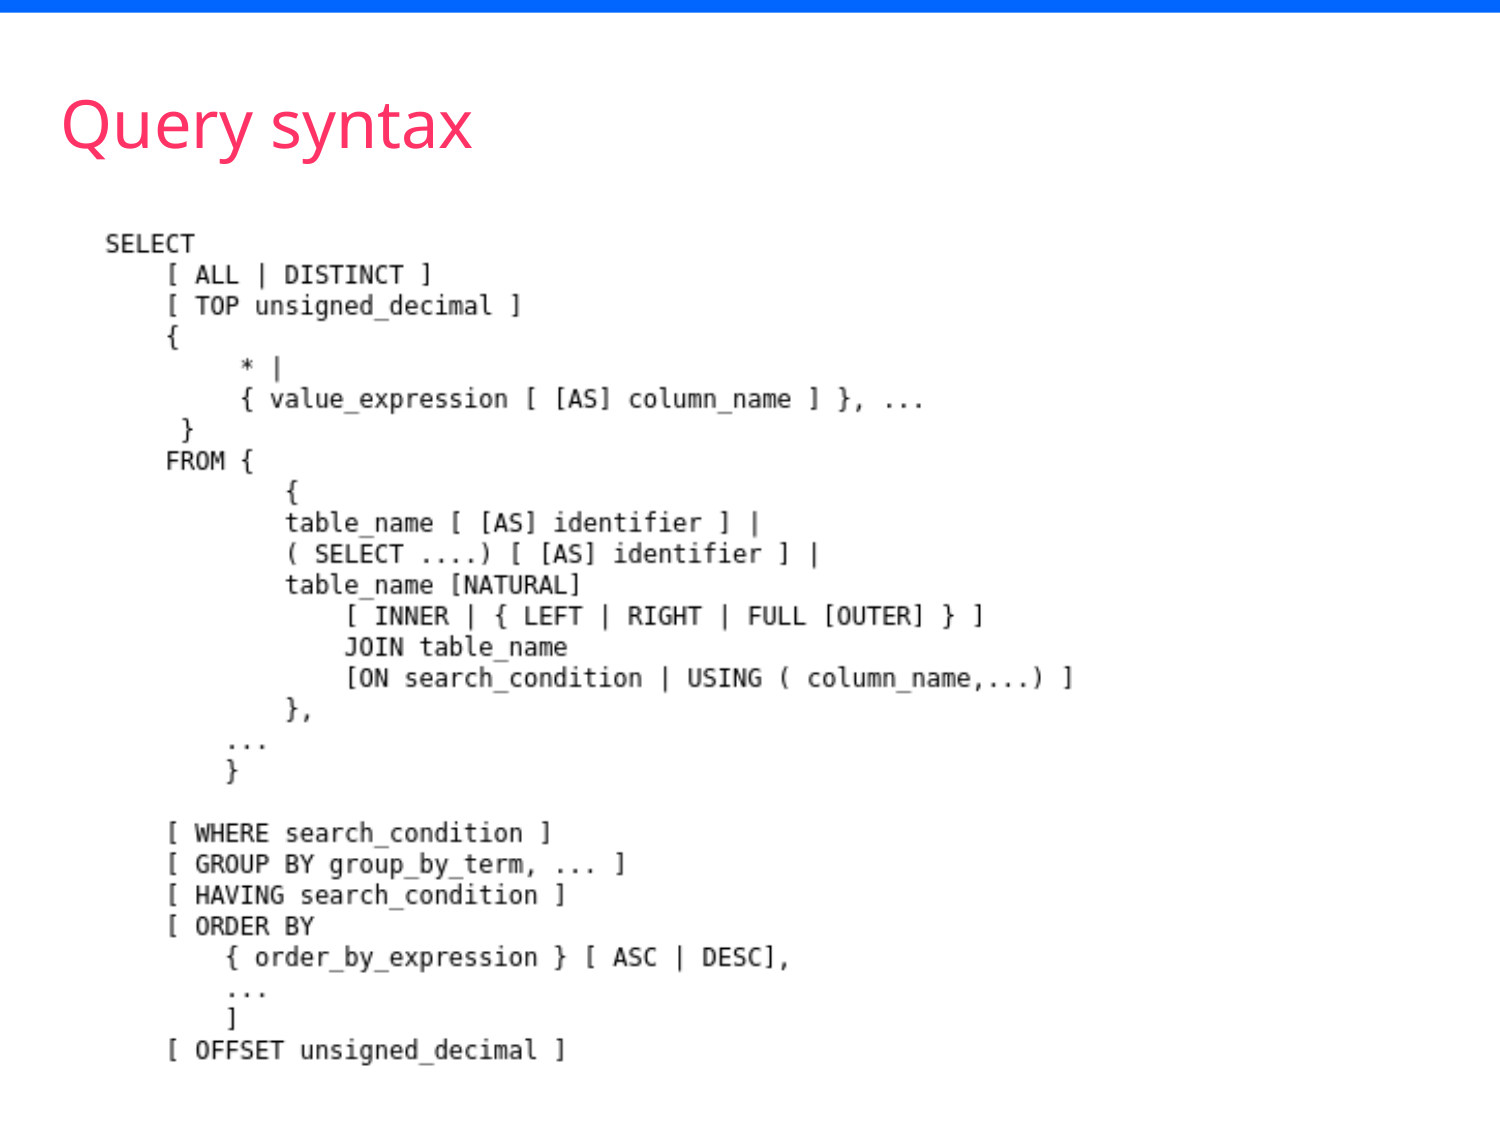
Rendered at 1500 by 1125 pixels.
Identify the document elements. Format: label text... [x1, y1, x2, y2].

text_box Query syntax [45, 75, 1463, 250]
picture [69, 187, 1163, 1101]
